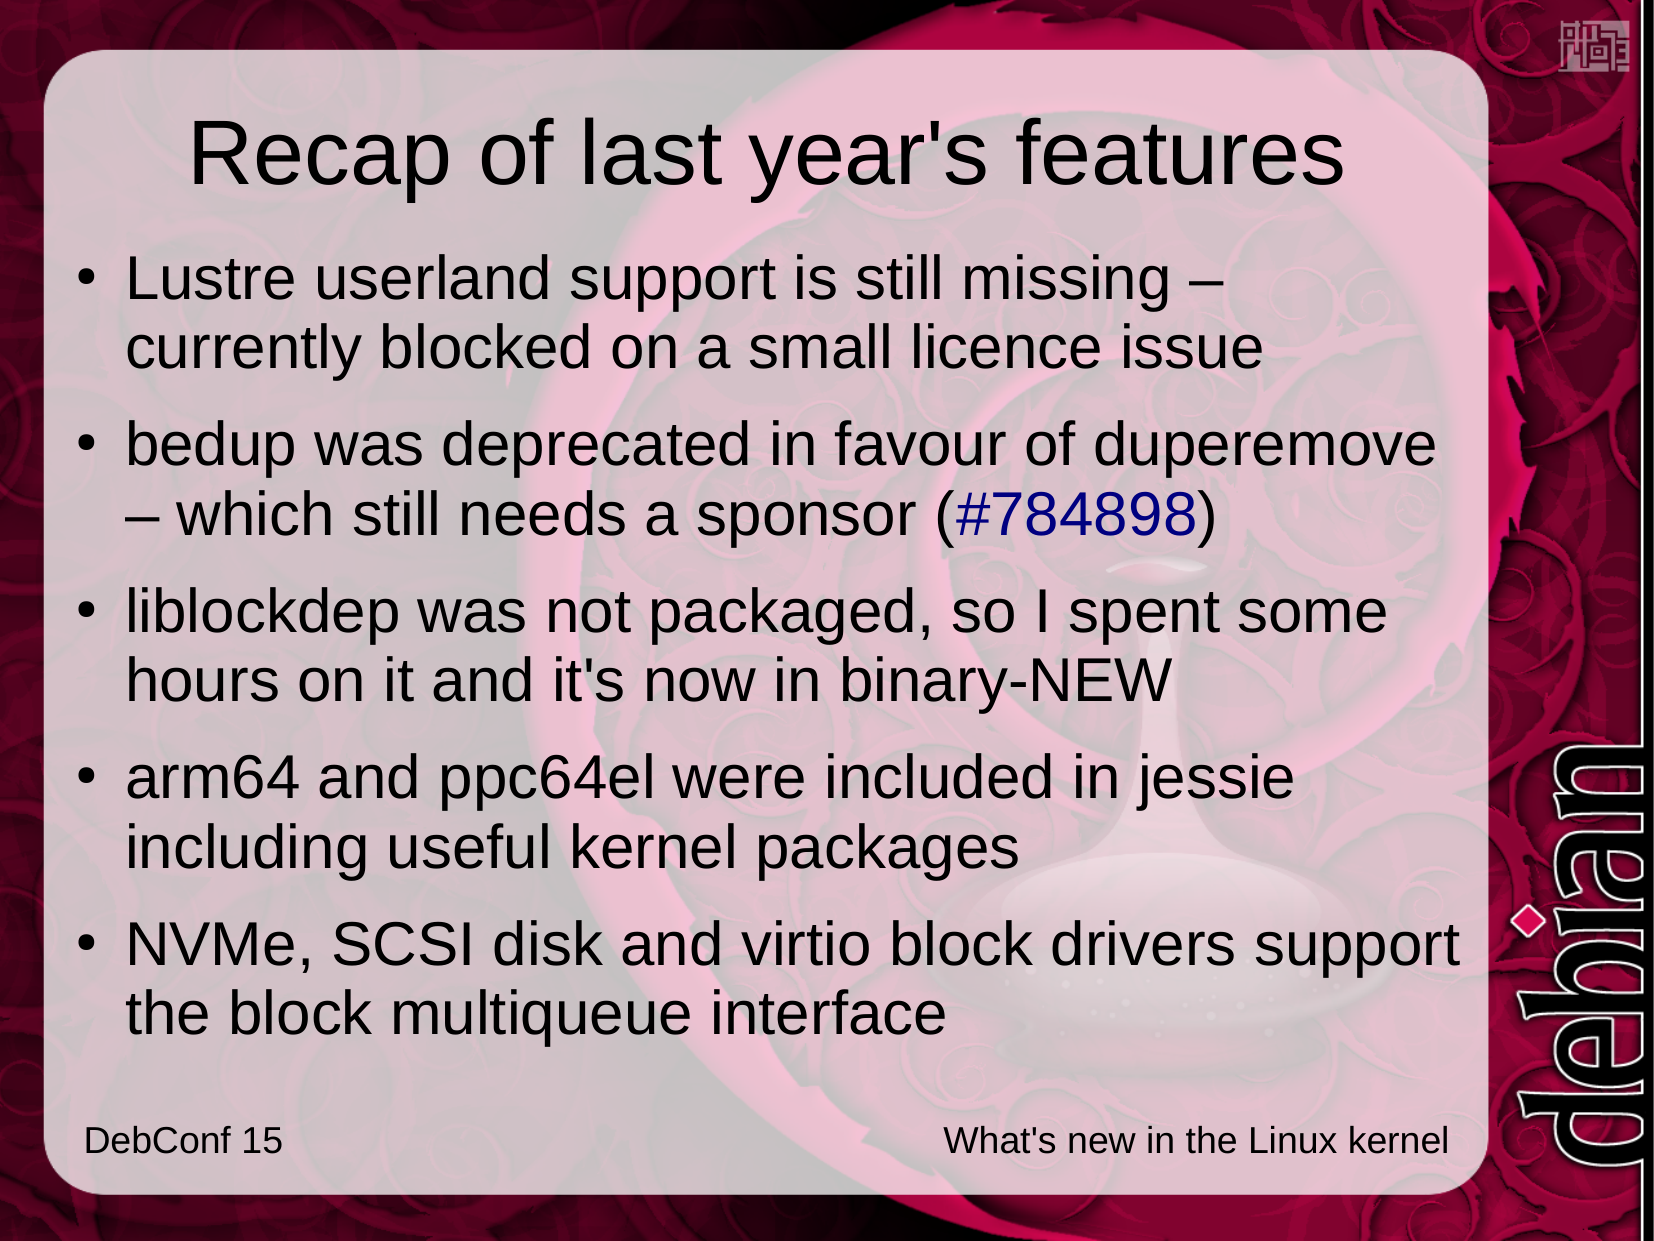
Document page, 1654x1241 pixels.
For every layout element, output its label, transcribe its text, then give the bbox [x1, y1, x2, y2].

text_box DebConf 15 [68, 1112, 746, 1170]
list Lustre userland support is still missing – currently blocked on a small licence issue bedup was deprecated in favour of duperemove – which still needs a sponsor (#784898) liblockdep was not packaged, so I spent some hours on it and it's now in binary-NEW arm64 and ppc64el were included in jessie including useful kernel packages NVMe, SCSI disk and virtio block drivers support the block multiqueue interface [59, 242, 1477, 1062]
text_box What's new in the Linux kernel [770, 1112, 1465, 1170]
picture [0, 0, 1654, 1241]
title Recap of last year's features [59, 49, 1477, 242]
